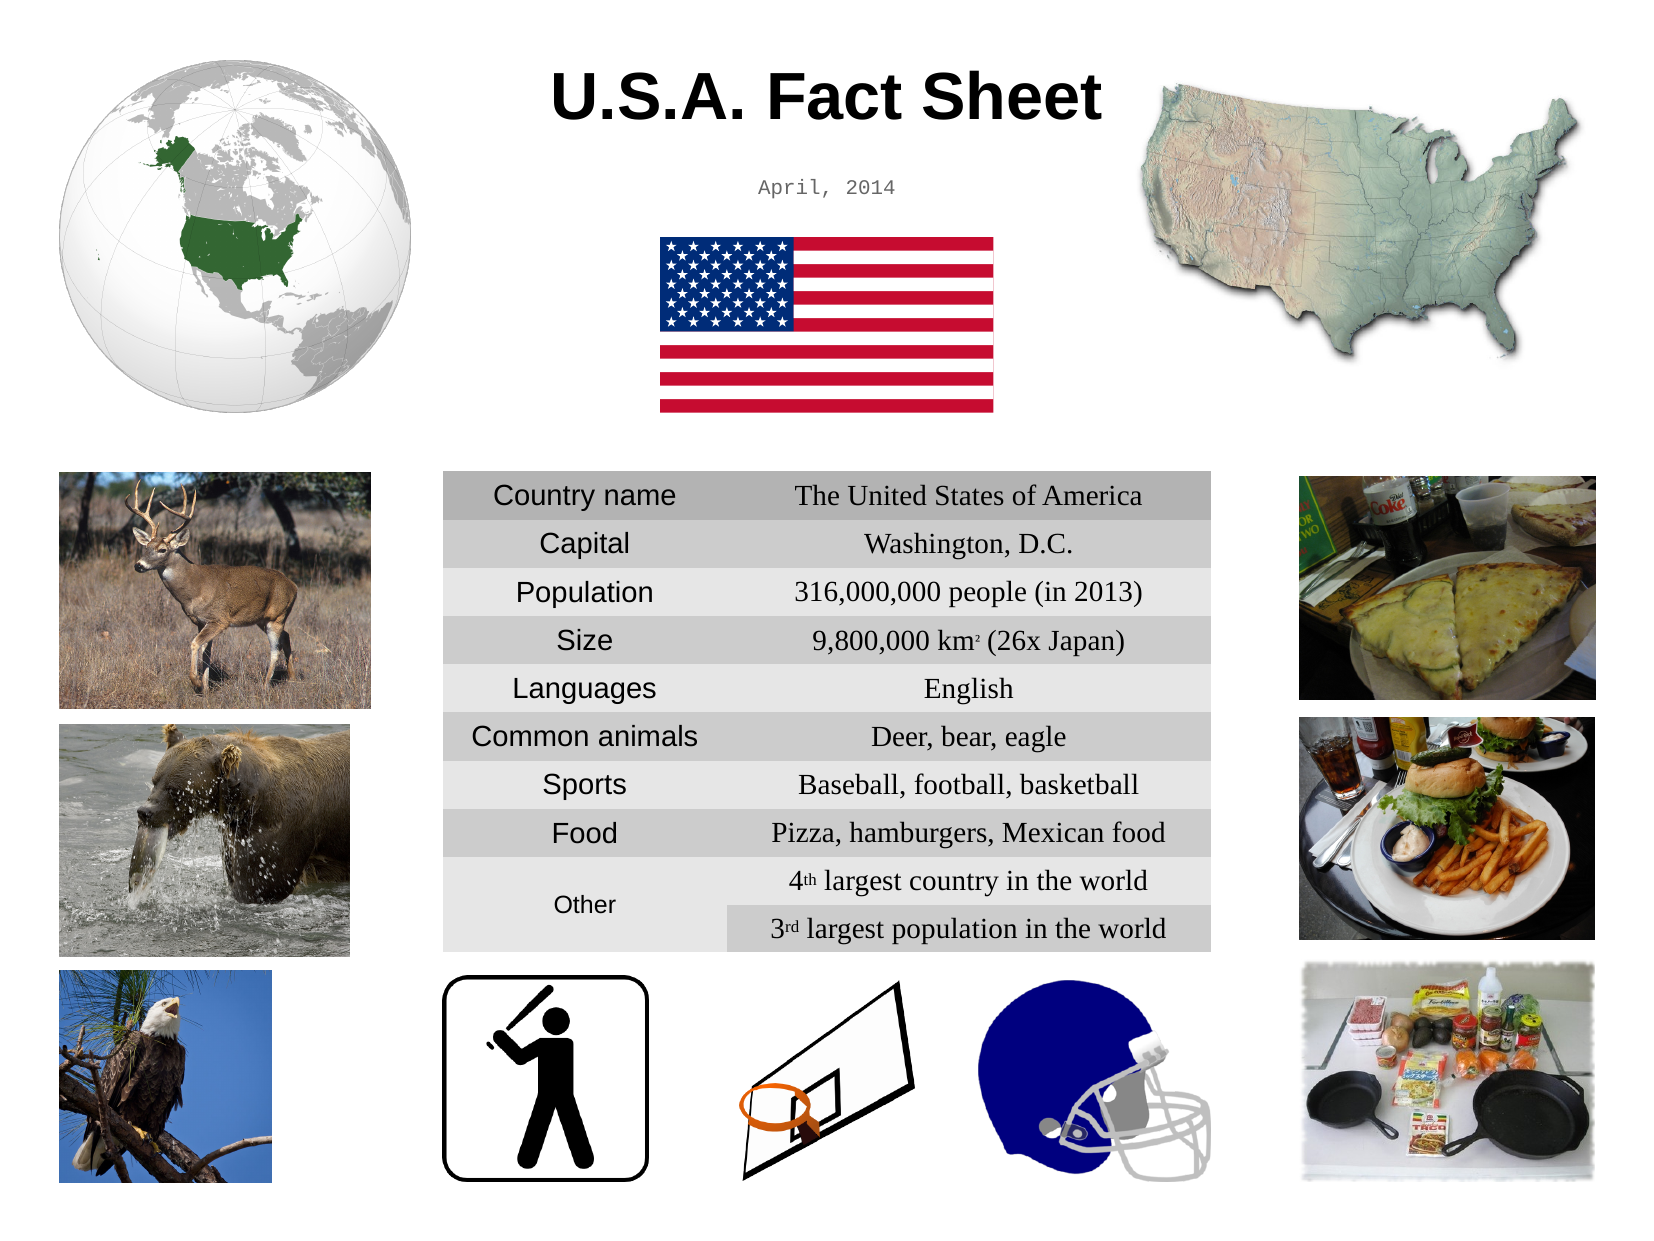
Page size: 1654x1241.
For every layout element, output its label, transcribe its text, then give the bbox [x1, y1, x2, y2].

table_cell Population [443, 568, 727, 616]
table_header Country name [443, 471, 727, 520]
picture [59, 472, 371, 709]
picture [659, 236, 995, 414]
table_cell Common animals [443, 712, 727, 761]
picture [1299, 959, 1595, 1182]
picture [59, 970, 272, 1183]
table_cell 3rd largest population in the world [727, 905, 1211, 952]
table_header The United States of America [727, 471, 1211, 520]
table_cell Deer, bear, eagle [727, 712, 1211, 761]
table_cell Languages [443, 664, 727, 712]
table_cell Pizza, hamburgers, Mexican food [727, 809, 1211, 857]
table_cell Food [443, 809, 727, 857]
title U.S.A. Fact Sheet [550, 59, 1104, 134]
table_cell Sports [443, 761, 727, 809]
text_box April, 2014 [743, 129, 911, 236]
table_cell 9,800,000 km² (26x Japan) [727, 616, 1211, 664]
picture [442, 975, 649, 1182]
picture [57, 58, 412, 414]
picture [739, 980, 915, 1181]
table_cell 4th largest country in the world [727, 857, 1211, 905]
table_cell 316,000,000 people (in 2013) [727, 568, 1211, 616]
table_cell Capital [443, 520, 727, 568]
picture [59, 724, 350, 957]
table_cell English [727, 664, 1211, 712]
picture [978, 980, 1211, 1182]
table_cell Size [443, 616, 727, 664]
table_cell Other [443, 857, 727, 952]
picture [1122, 61, 1595, 380]
picture [1299, 476, 1596, 700]
picture [1299, 717, 1595, 940]
table_cell Baseball, football, basketball [727, 761, 1211, 809]
table_cell Washington, D.C. [727, 520, 1211, 568]
